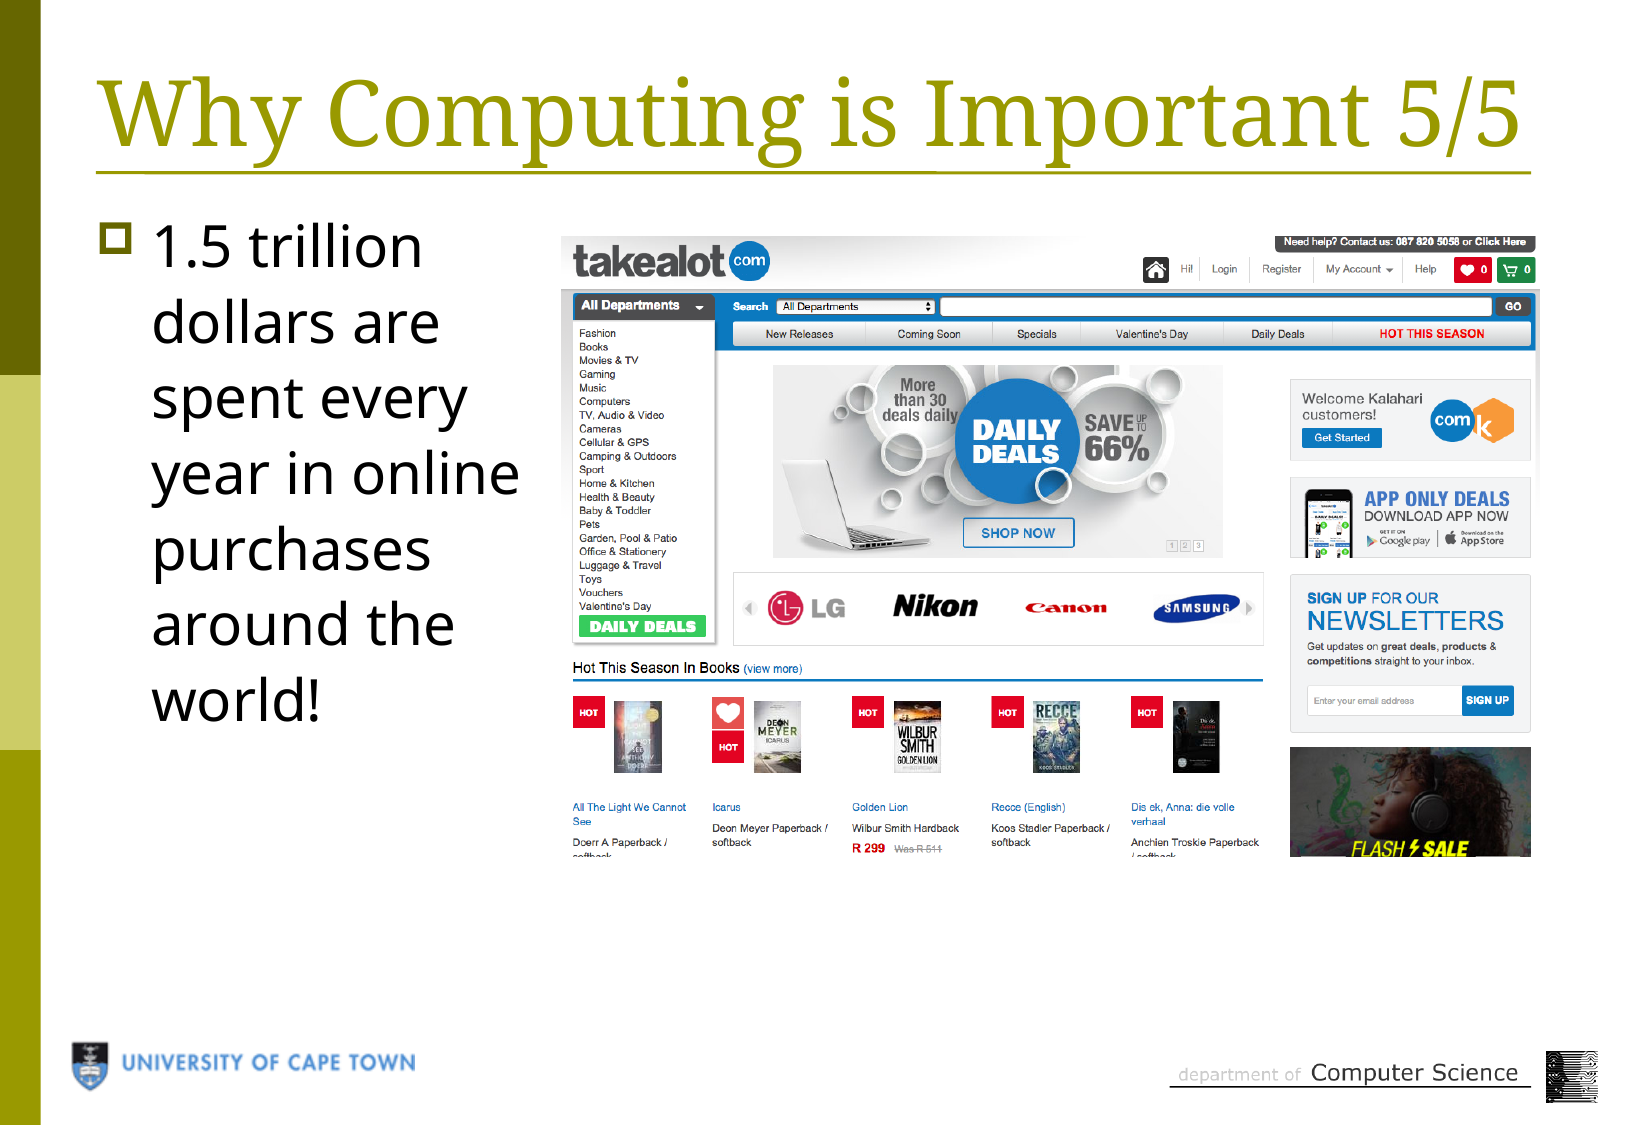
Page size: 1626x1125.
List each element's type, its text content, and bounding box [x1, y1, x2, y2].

picture [1546, 1051, 1598, 1103]
picture [1169, 1043, 1532, 1091]
picture [61, 1024, 415, 1103]
picture [561, 236, 1540, 857]
title Why Computing is Important 5/5 [81, 38, 1544, 173]
list 1.5 trillion dollars are spent every year in online purchases around the world! [81, 196, 565, 1006]
